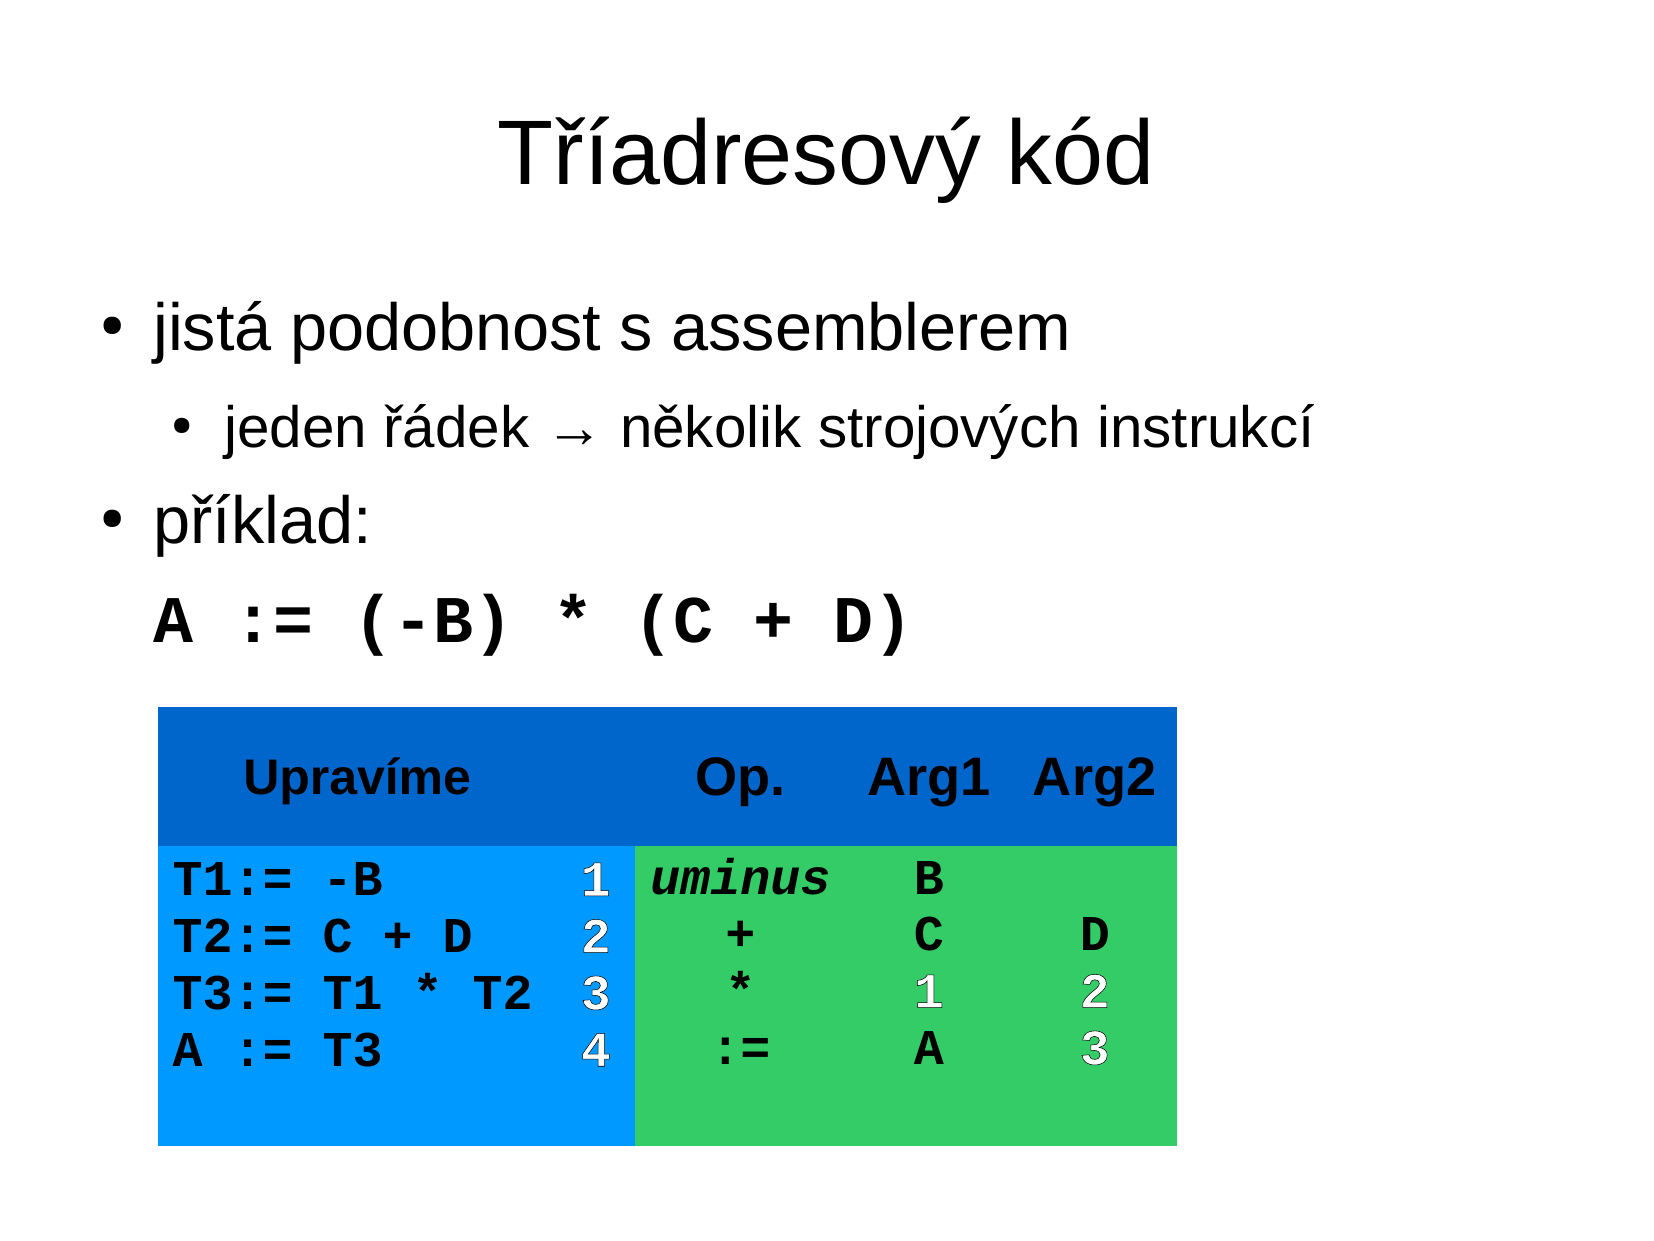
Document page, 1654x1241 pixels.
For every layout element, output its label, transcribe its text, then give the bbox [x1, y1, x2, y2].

table_cell T1:= -B T2:= C + D T3:= T1 * T2 A := T3 [158, 846, 556, 1146]
table_cell B C 1 A [845, 846, 1012, 1146]
table_header Arg1 [845, 707, 1012, 846]
table_cell 1 2 3 4 [556, 846, 635, 1146]
table_header [556, 707, 635, 846]
title Tříadresový kód [82, 56, 1571, 250]
table_header Upravíme [158, 707, 556, 846]
table_cell uminus + * := [635, 846, 845, 1146]
table_cell D 2 3 [1012, 846, 1177, 1146]
list jistá podobnost s assemblerem jeden řádek → několik strojových instrukcí příklad: A := (-B) * (C + D) [82, 290, 1571, 1094]
table_header Arg2 [1012, 707, 1177, 846]
table_header Op. [635, 707, 845, 846]
